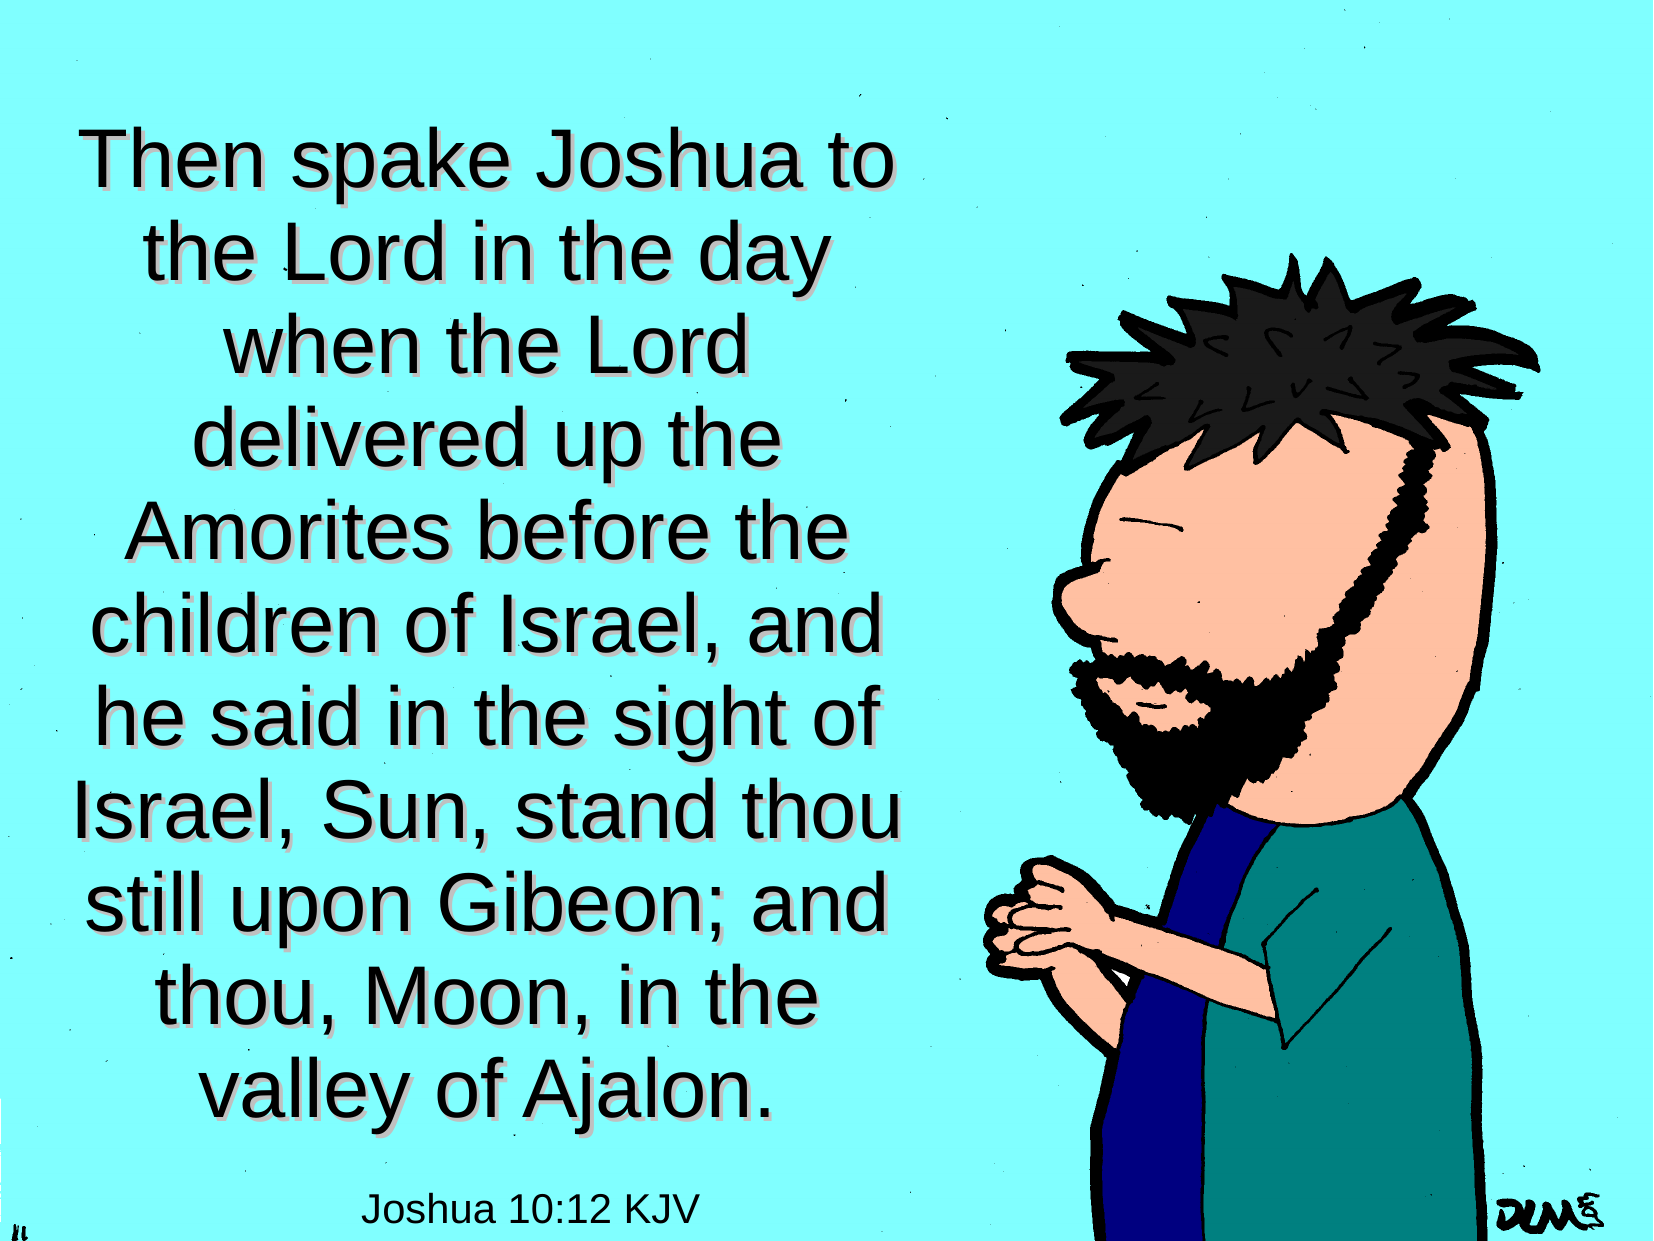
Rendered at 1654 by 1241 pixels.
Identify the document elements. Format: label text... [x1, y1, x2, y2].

text_box Joshua 10:12 KJV [341, 1178, 721, 1241]
picture [0, 0, 1653, 1241]
text_box Then spake Joshua to the Lord in the day when the Lord delivered up the Amorites before the children of Israel, and he said in the sight of Israel, Sun, stand thou still upon Gibeon; and thou, Moon, in the valley of Ajalon. [30, 105, 946, 1143]
